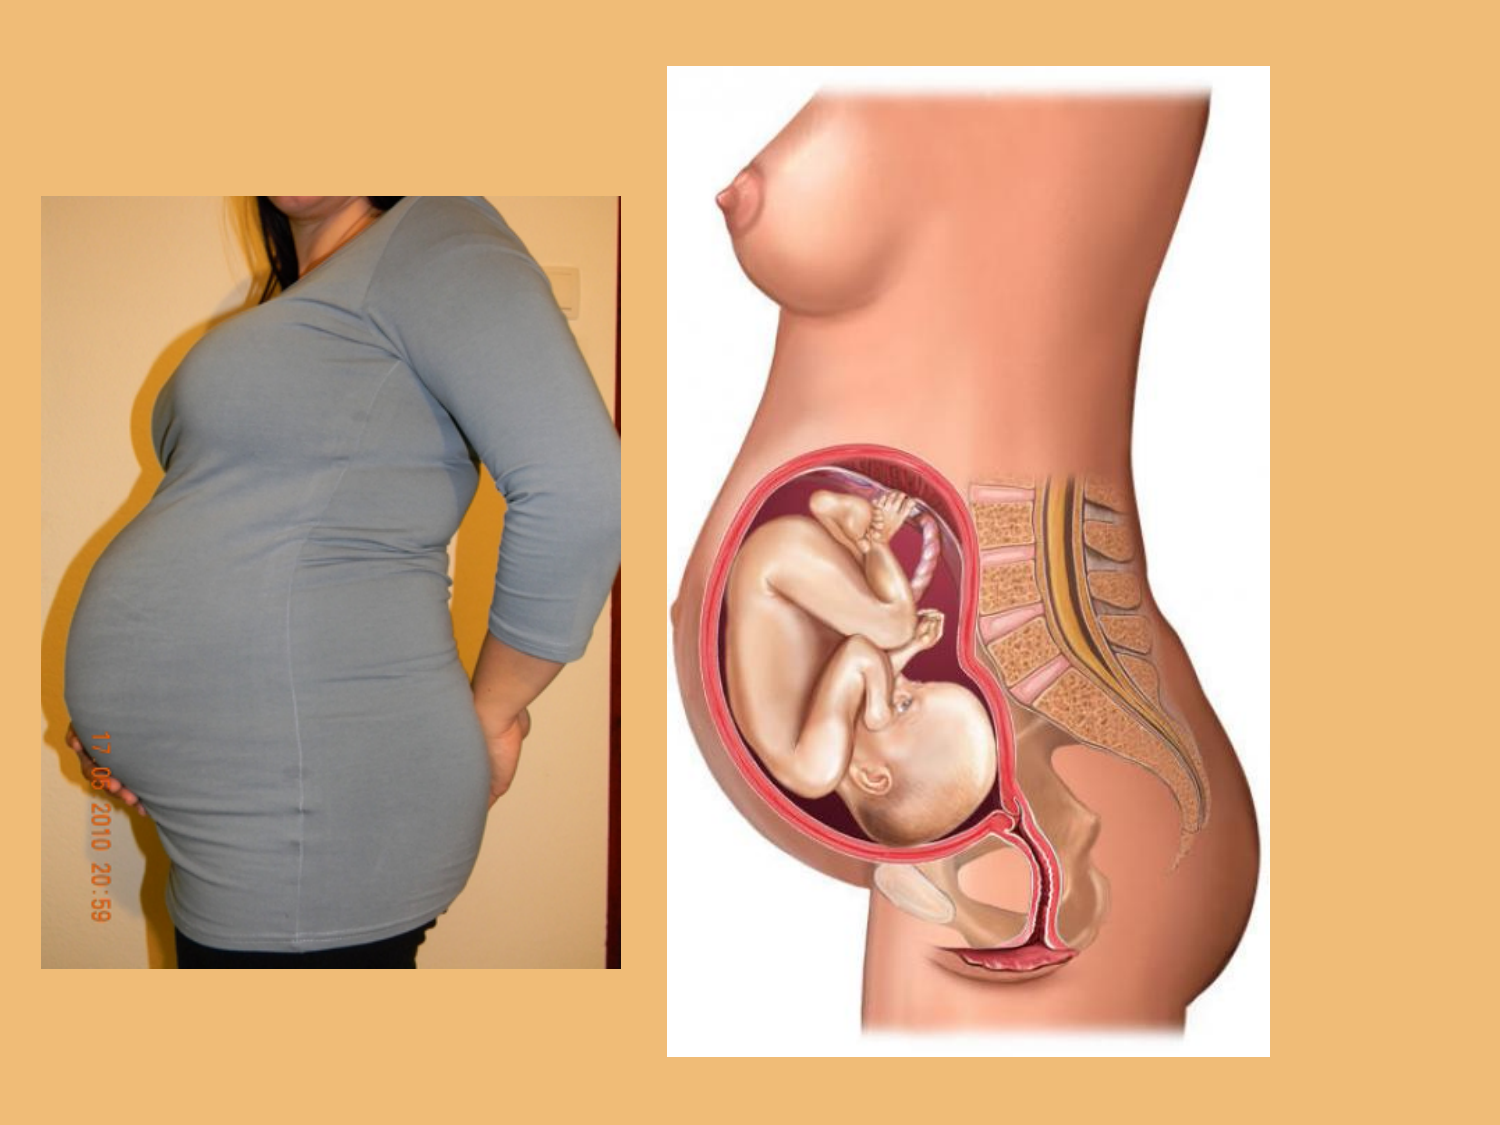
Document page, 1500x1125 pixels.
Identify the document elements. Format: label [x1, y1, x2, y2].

picture [667, 66, 1270, 1057]
picture [41, 196, 621, 969]
